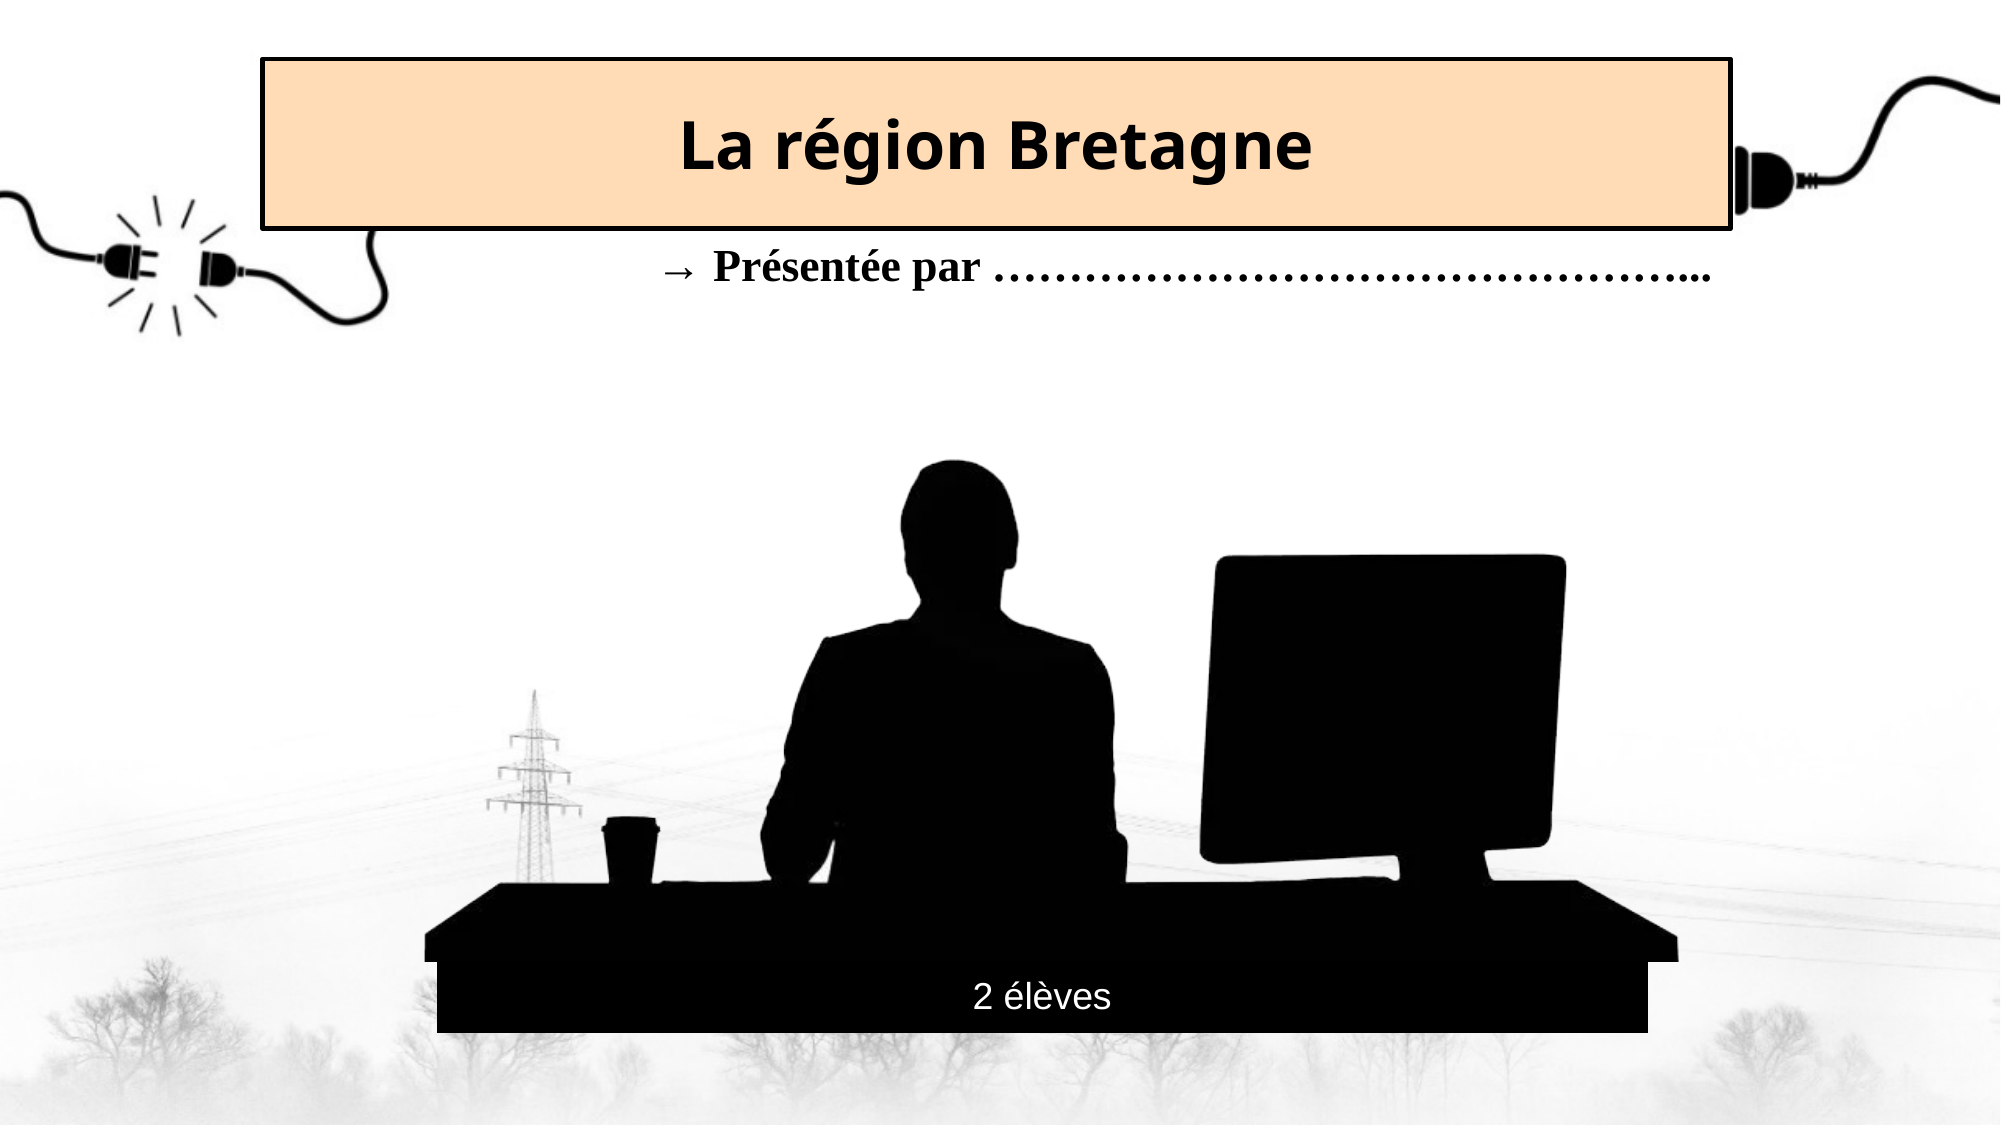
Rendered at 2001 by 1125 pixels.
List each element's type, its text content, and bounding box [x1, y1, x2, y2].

text_box La région Bretagne [262, 58, 1731, 229]
text_box 2 élèves [437, 962, 1648, 1033]
text_box → Présentée par ………………………………………... [624, 233, 1728, 300]
picture [0, 0, 2001, 1125]
